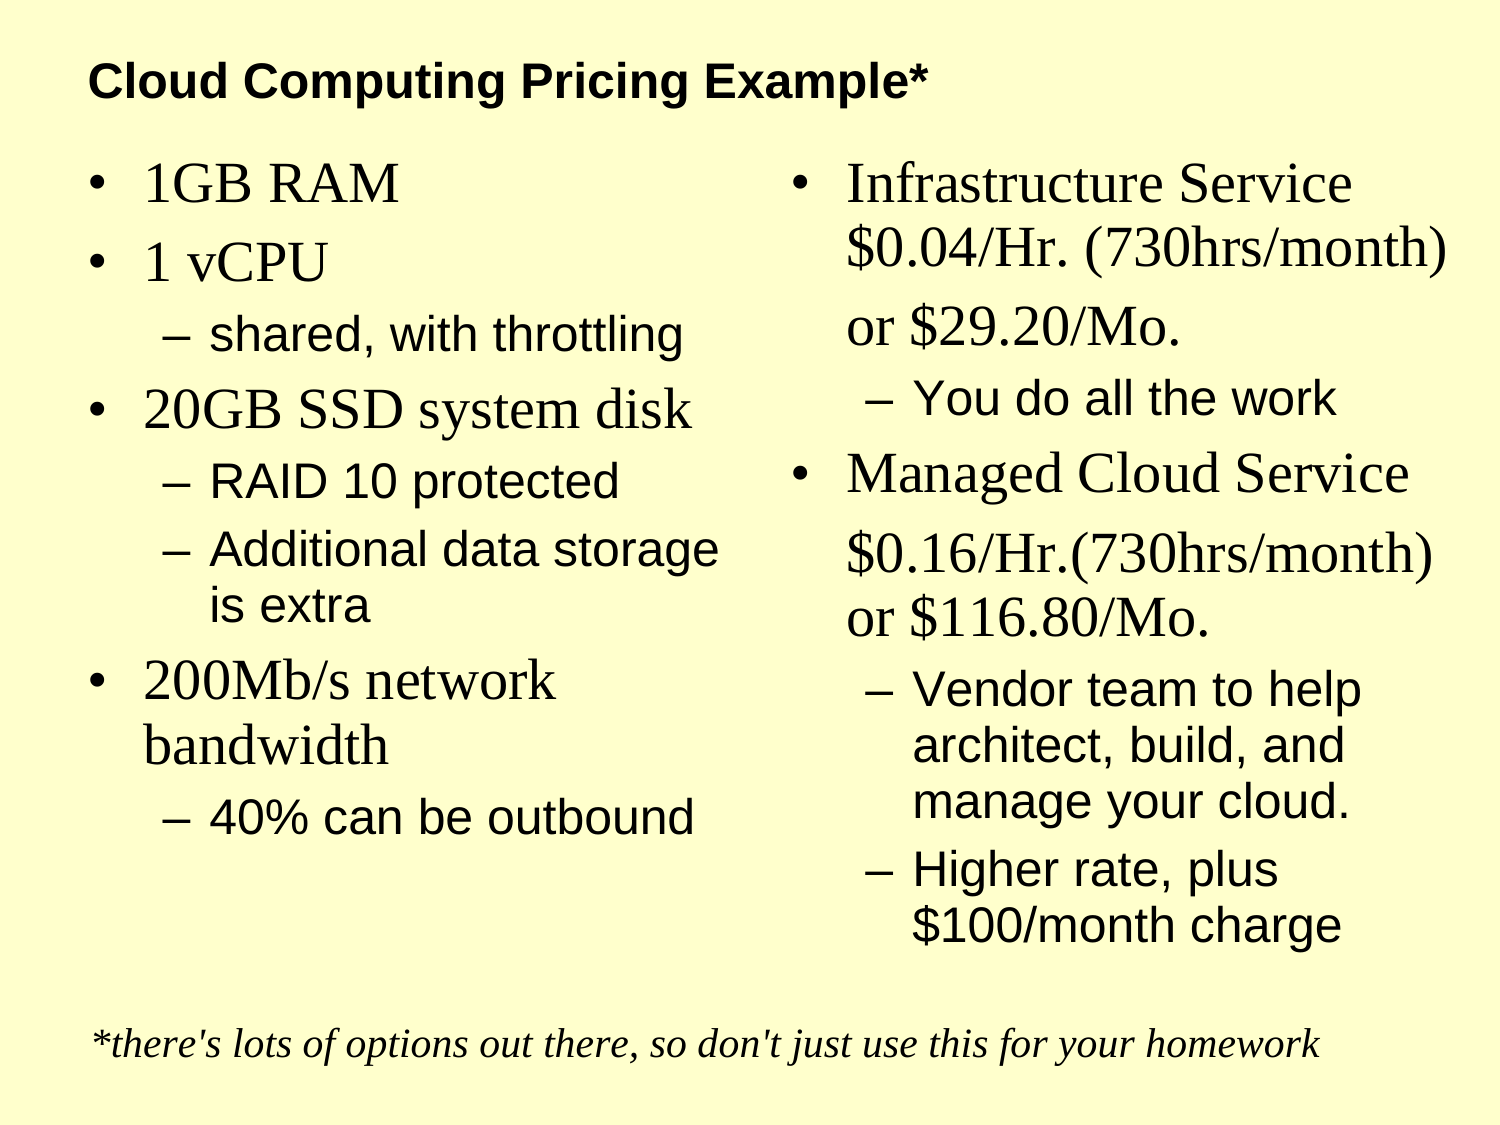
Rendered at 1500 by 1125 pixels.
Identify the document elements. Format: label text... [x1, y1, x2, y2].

title Cloud Computing Pricing Example* [87, 44, 1500, 118]
list Infrastructure Service $0.04/Hr. (730hrs/month) or $29.20/Mo. You do all the work Managed Cloud Service $0.16/Hr.(730hrs/month) or $116.80/Mo. Vendor team to help architect, build, and manage your cloud. Higher rate, plus $100/month charge [790, 149, 1461, 953]
list 1GB RAM 1 vCPU shared, with throttling 20GB SSD system disk RAID 10 protected Additional data storage is extra 200Mb/s network bandwidth 40% can be outbound [87, 149, 758, 925]
text_box *there's lots of options out there, so don't just use this for your homework [75, 1012, 1426, 1074]
